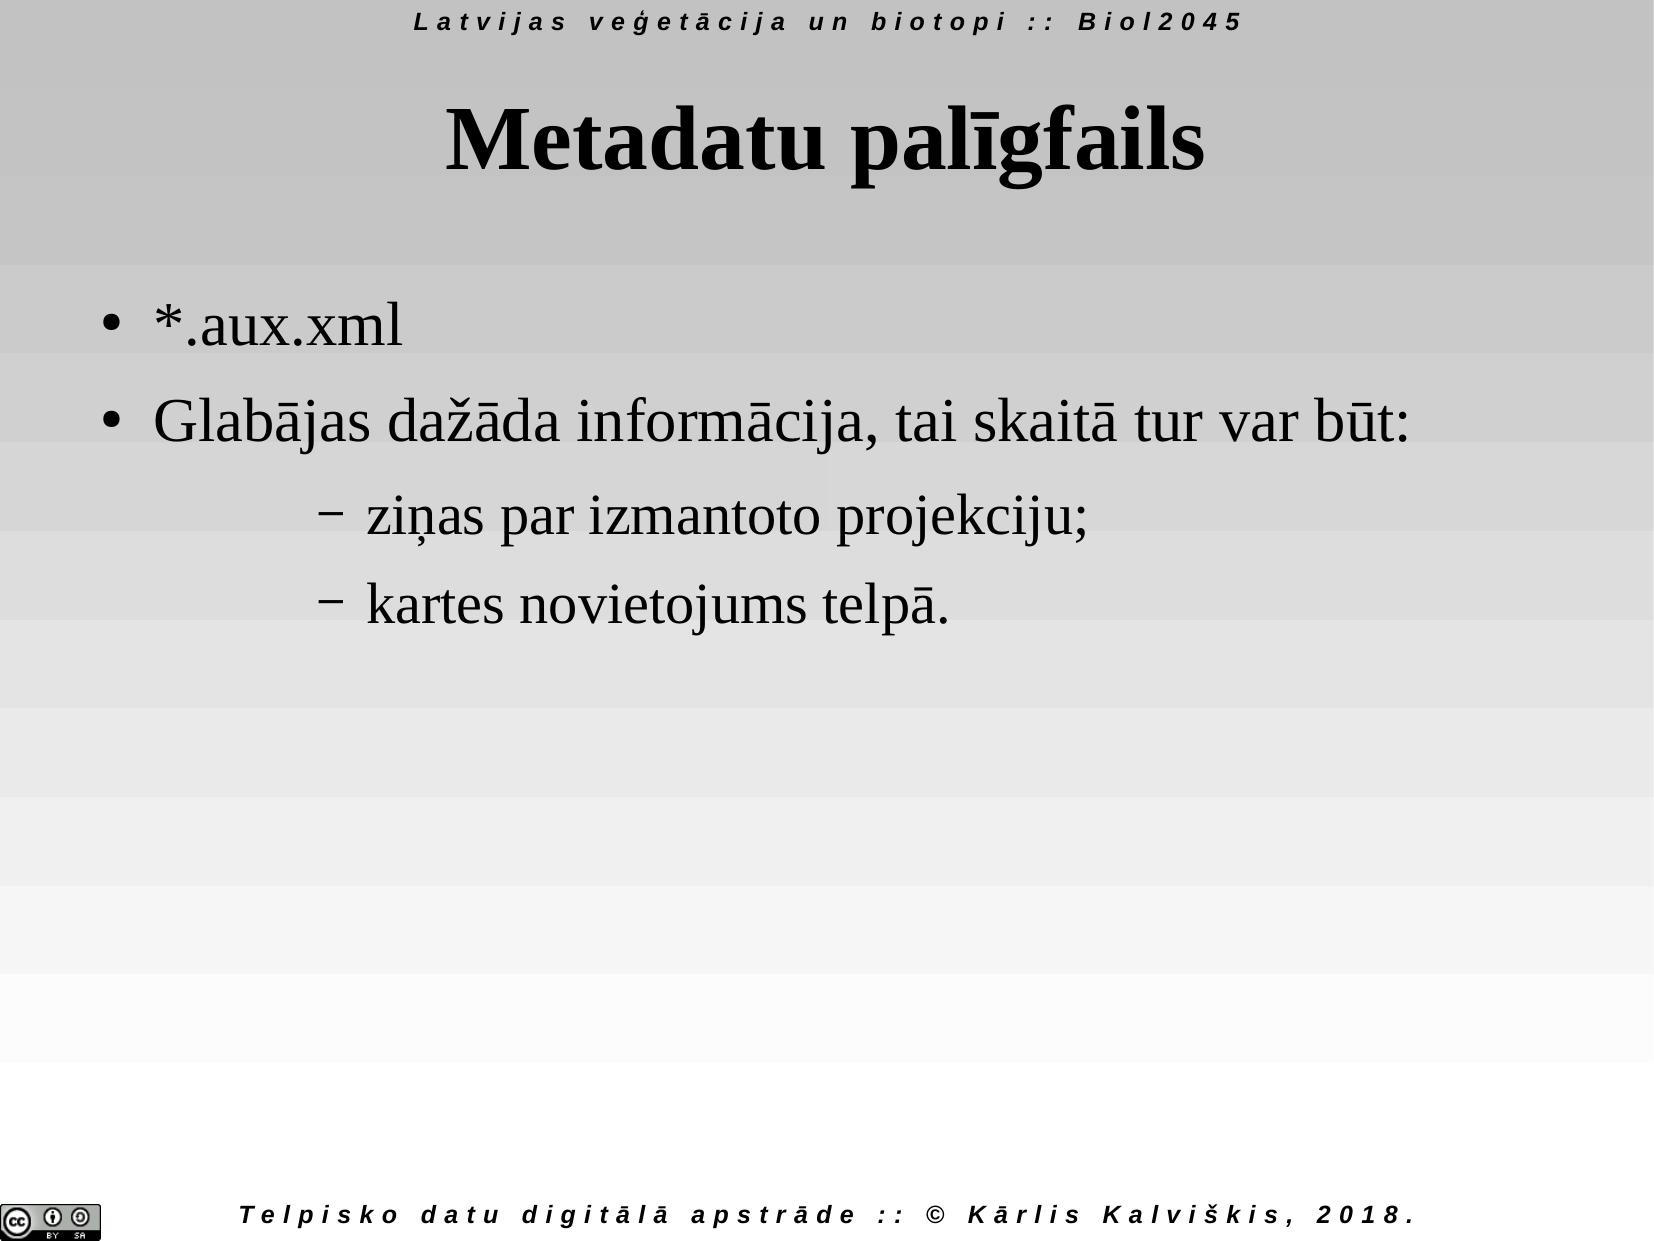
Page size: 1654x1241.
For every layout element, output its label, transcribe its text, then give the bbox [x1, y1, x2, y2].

list *.aux.xml Glabājas dažāda informācija, tai skaitā tur var būt: ziņas par izmantoto projekciju; kartes novietojums telpā. [82, 289, 1571, 1113]
picture [0, 0, 1654, 1241]
title Metadatu palīgfails [29, 43, 1625, 234]
